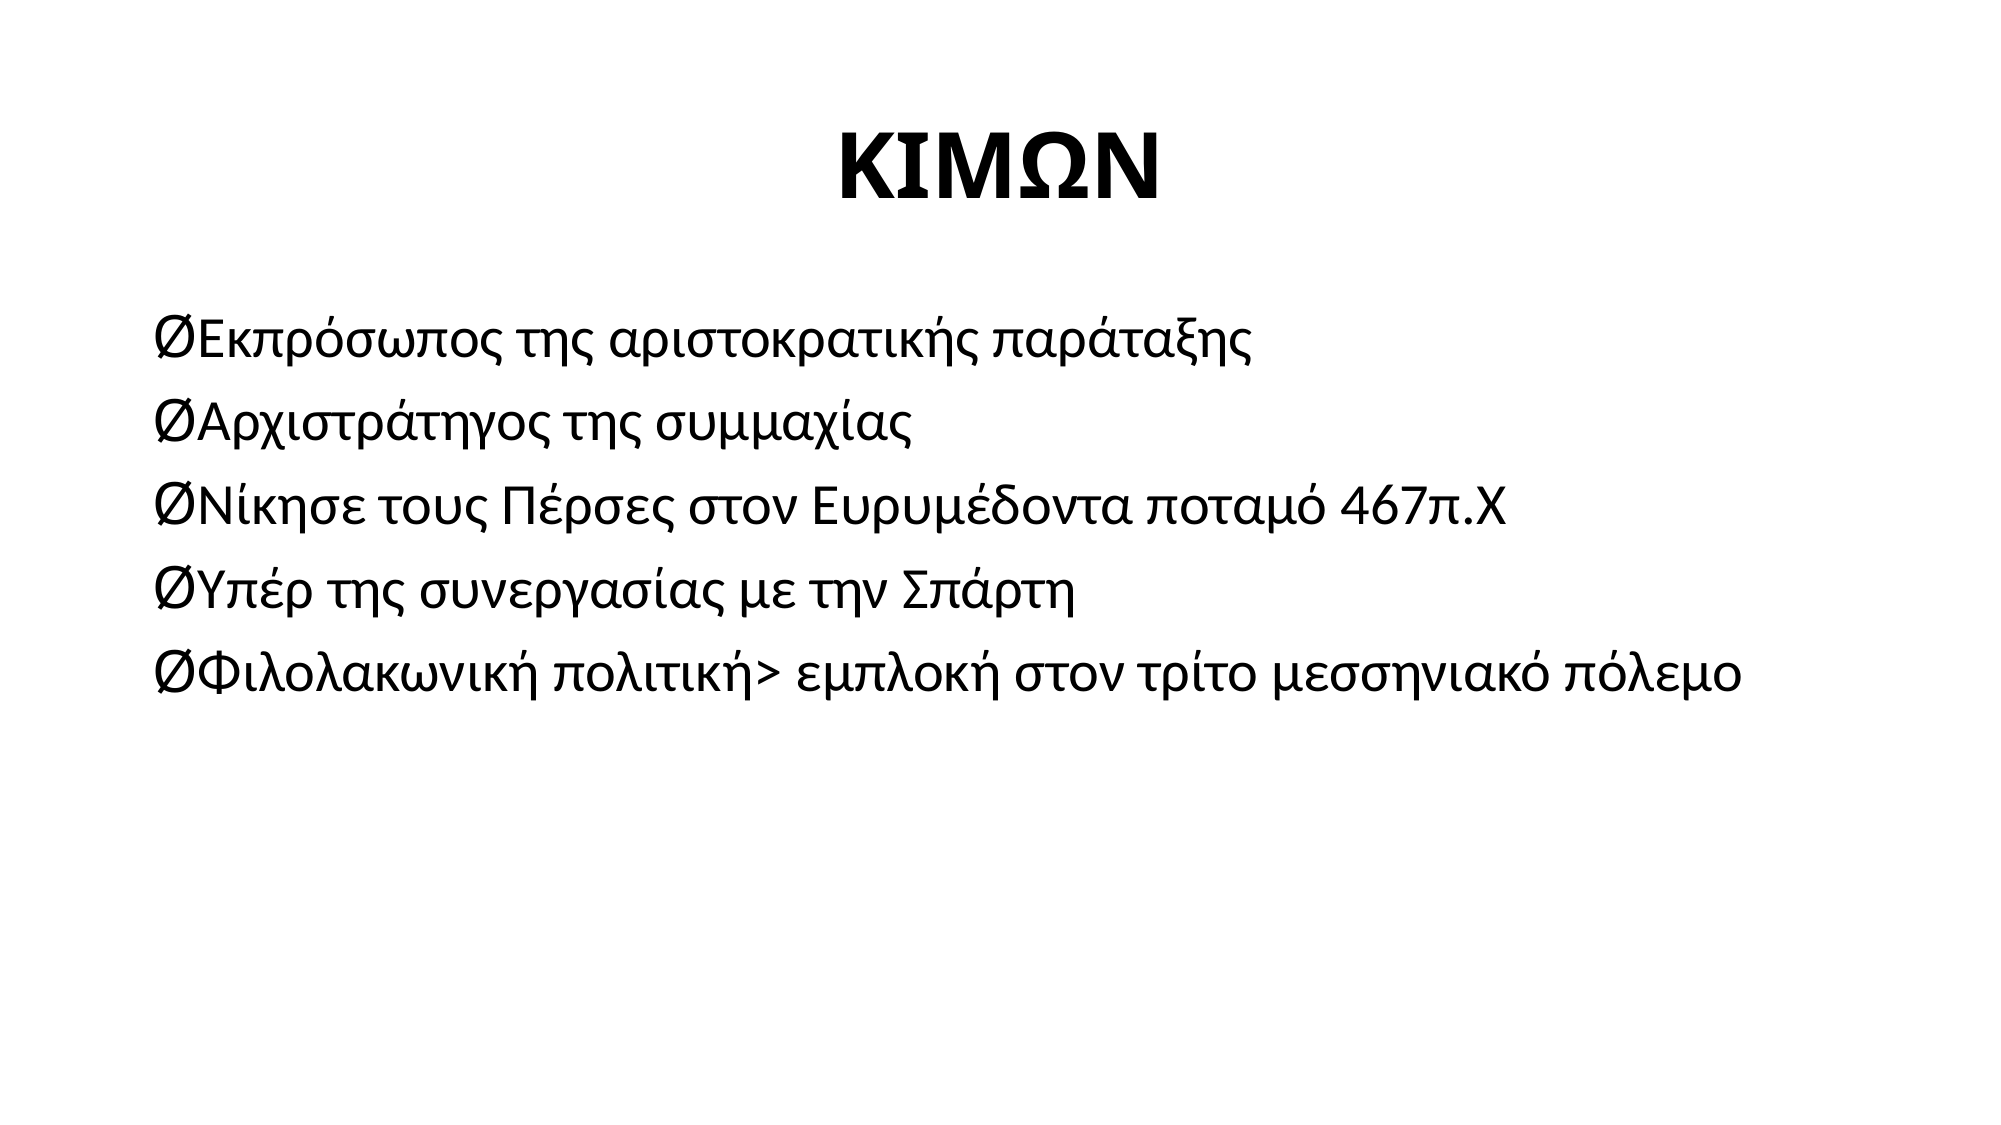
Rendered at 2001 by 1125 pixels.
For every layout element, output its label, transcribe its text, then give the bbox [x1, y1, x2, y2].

title ΚΙΜΩΝ [137, 59, 1863, 278]
list Εκπρόσωπος της αριστοκρατικής παράταξης Αρχιστράτηγος της συμμαχίας Νίκησε τους Πέρσες στον Ευρυμέδοντα ποταμό 467π.Χ Υπέρ της συνεργασίας με την Σπάρτη Φιλολακωνική πολιτική> εμπλοκή στον τρίτο μεσσηνιακό πόλεμο [137, 299, 1863, 1014]
